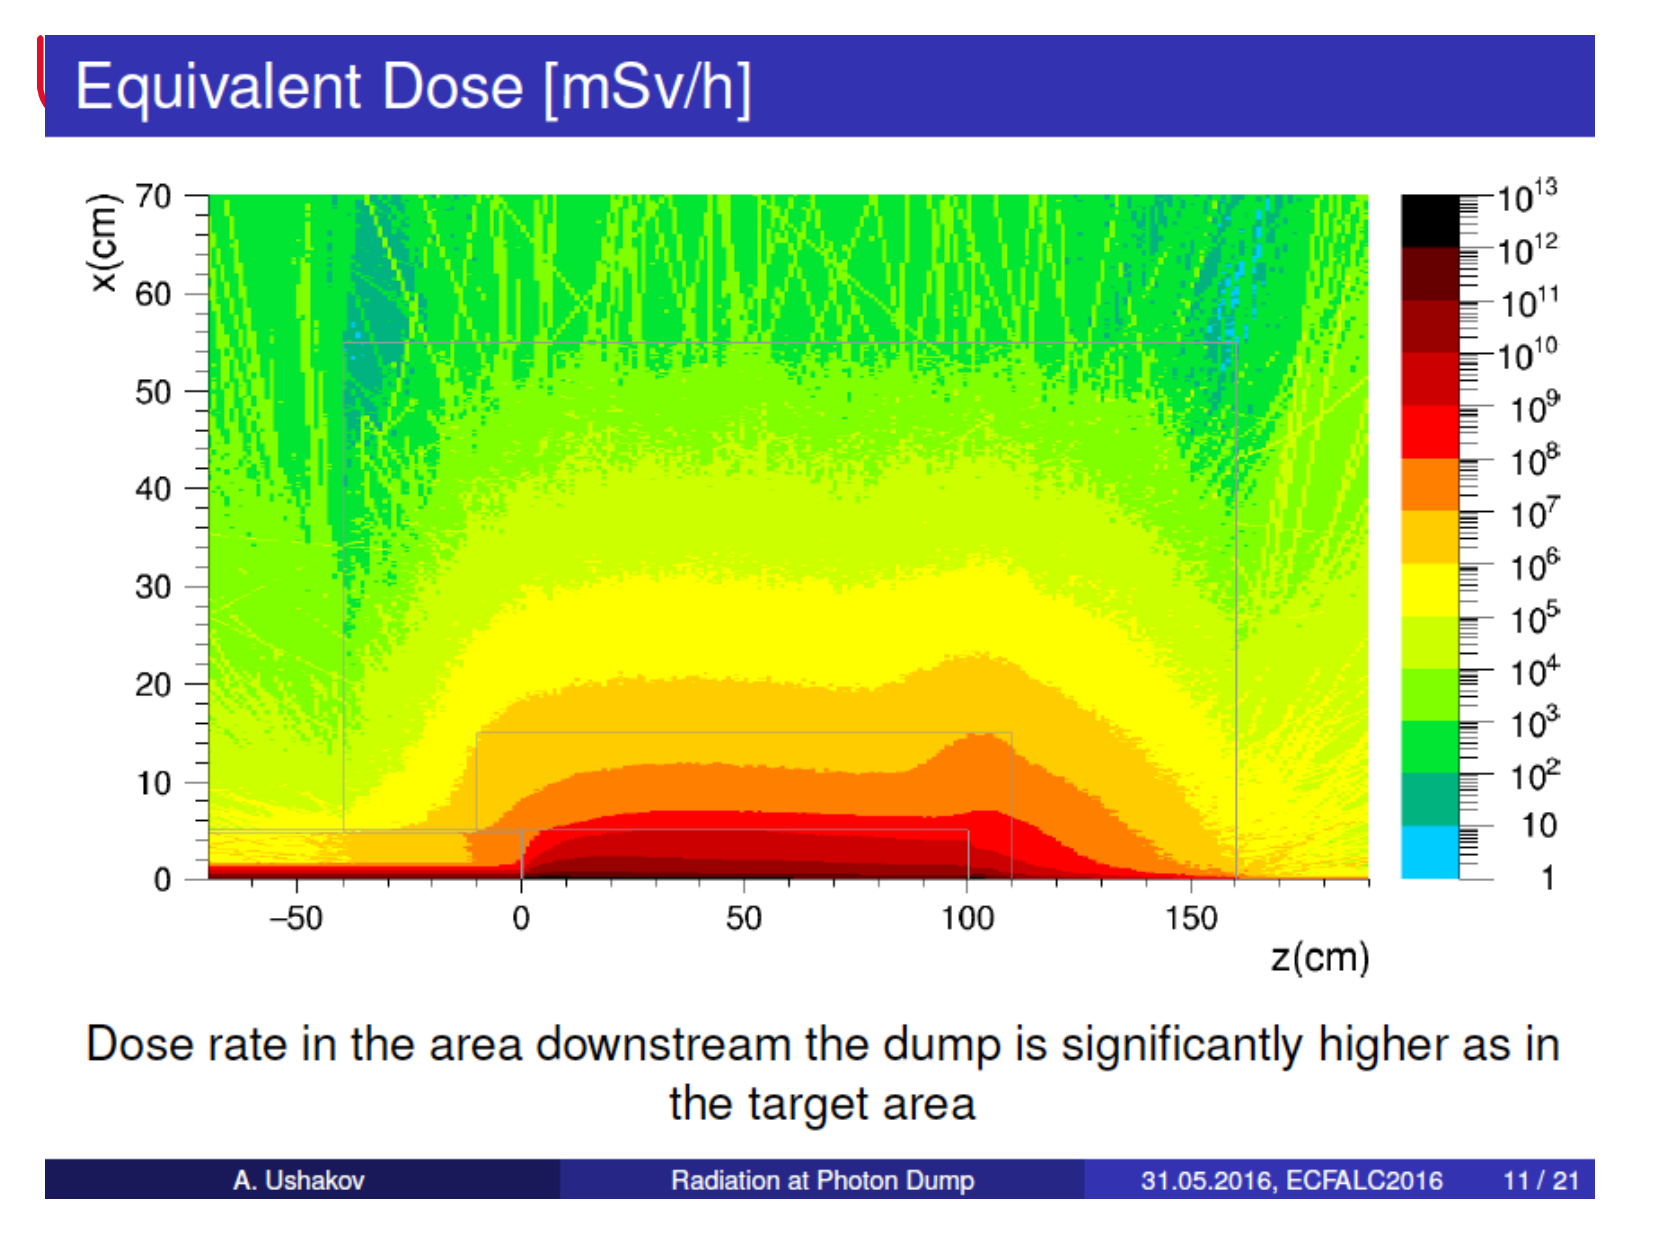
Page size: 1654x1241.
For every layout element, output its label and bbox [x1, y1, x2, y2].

picture [37, 35, 1595, 1199]
